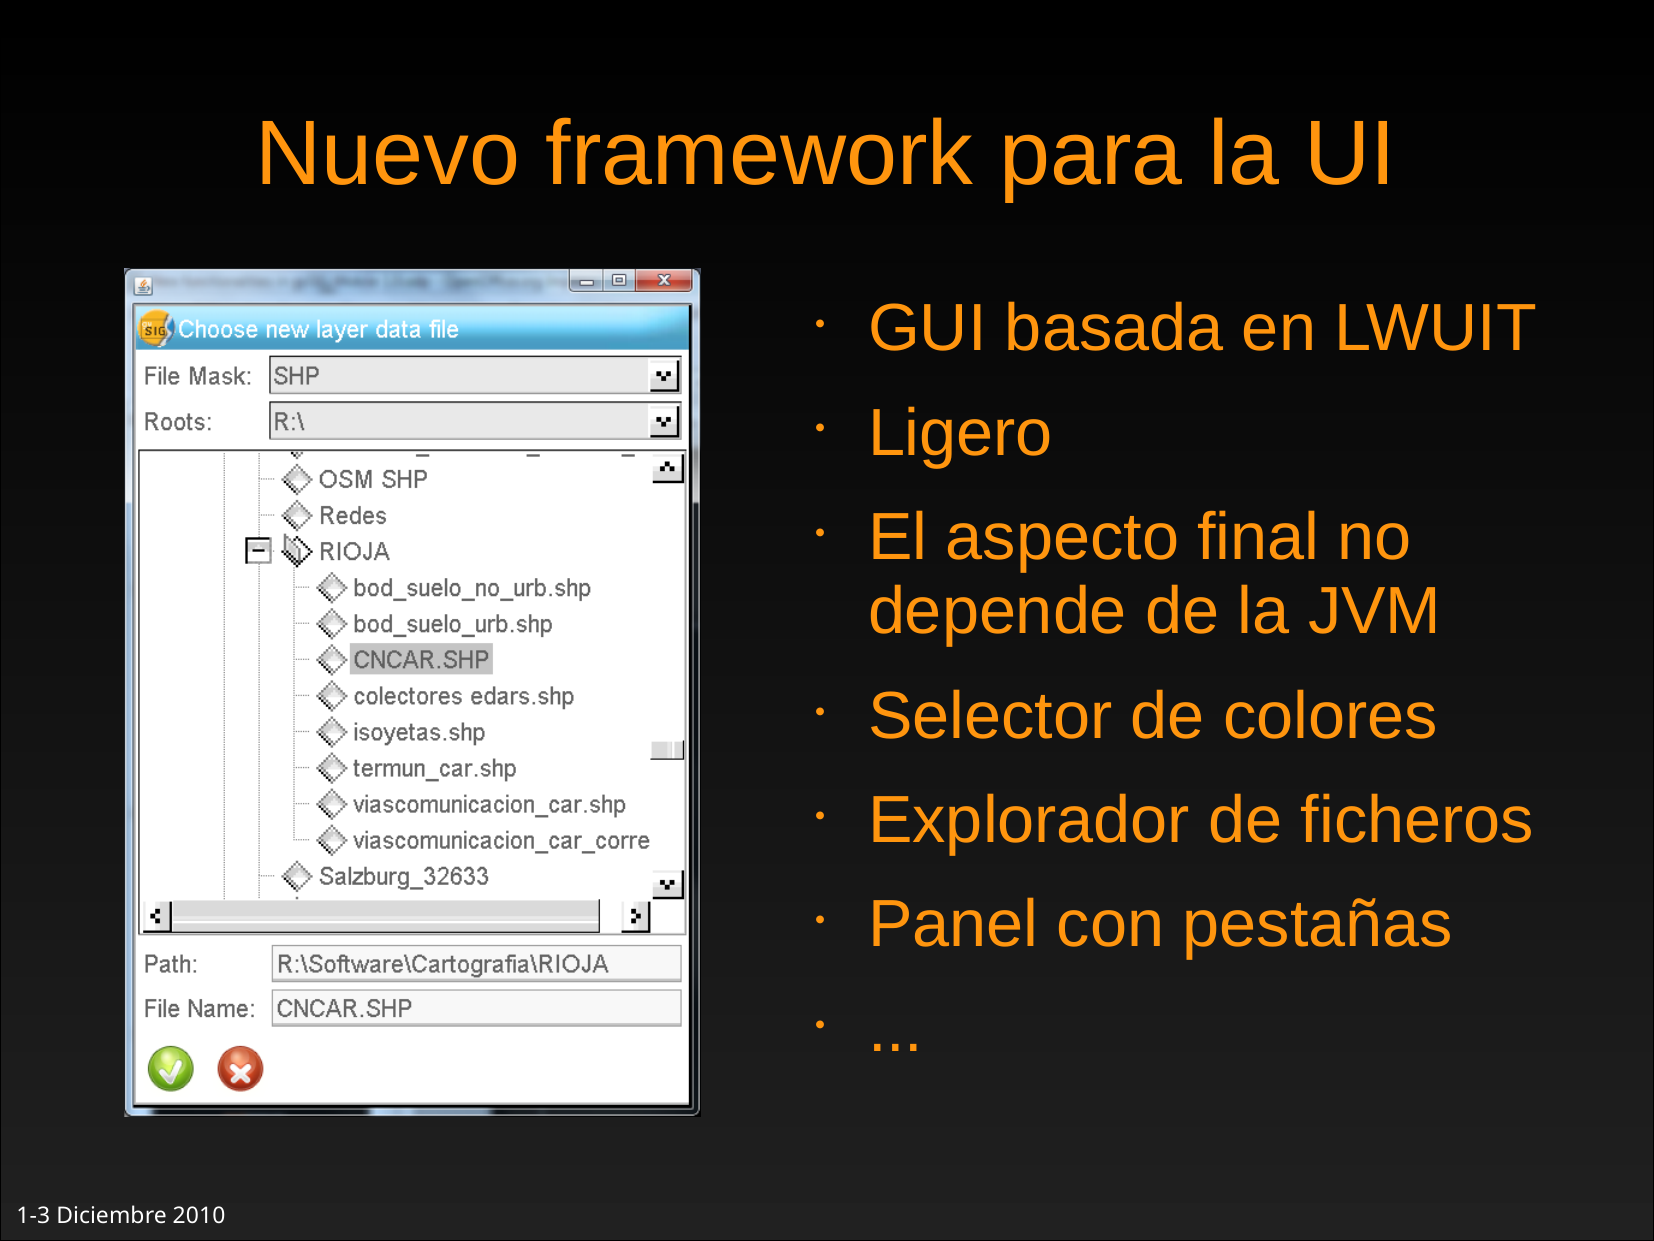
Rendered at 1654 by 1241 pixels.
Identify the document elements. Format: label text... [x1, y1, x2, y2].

list GUI basada en LWUIT Ligero El aspecto final no depende de la JVM Selector de colores Explorador de ficheros Panel con pestañas ... [797, 290, 1572, 1109]
picture [124, 268, 701, 1117]
title Nuevo framework para la UI [82, 49, 1571, 257]
